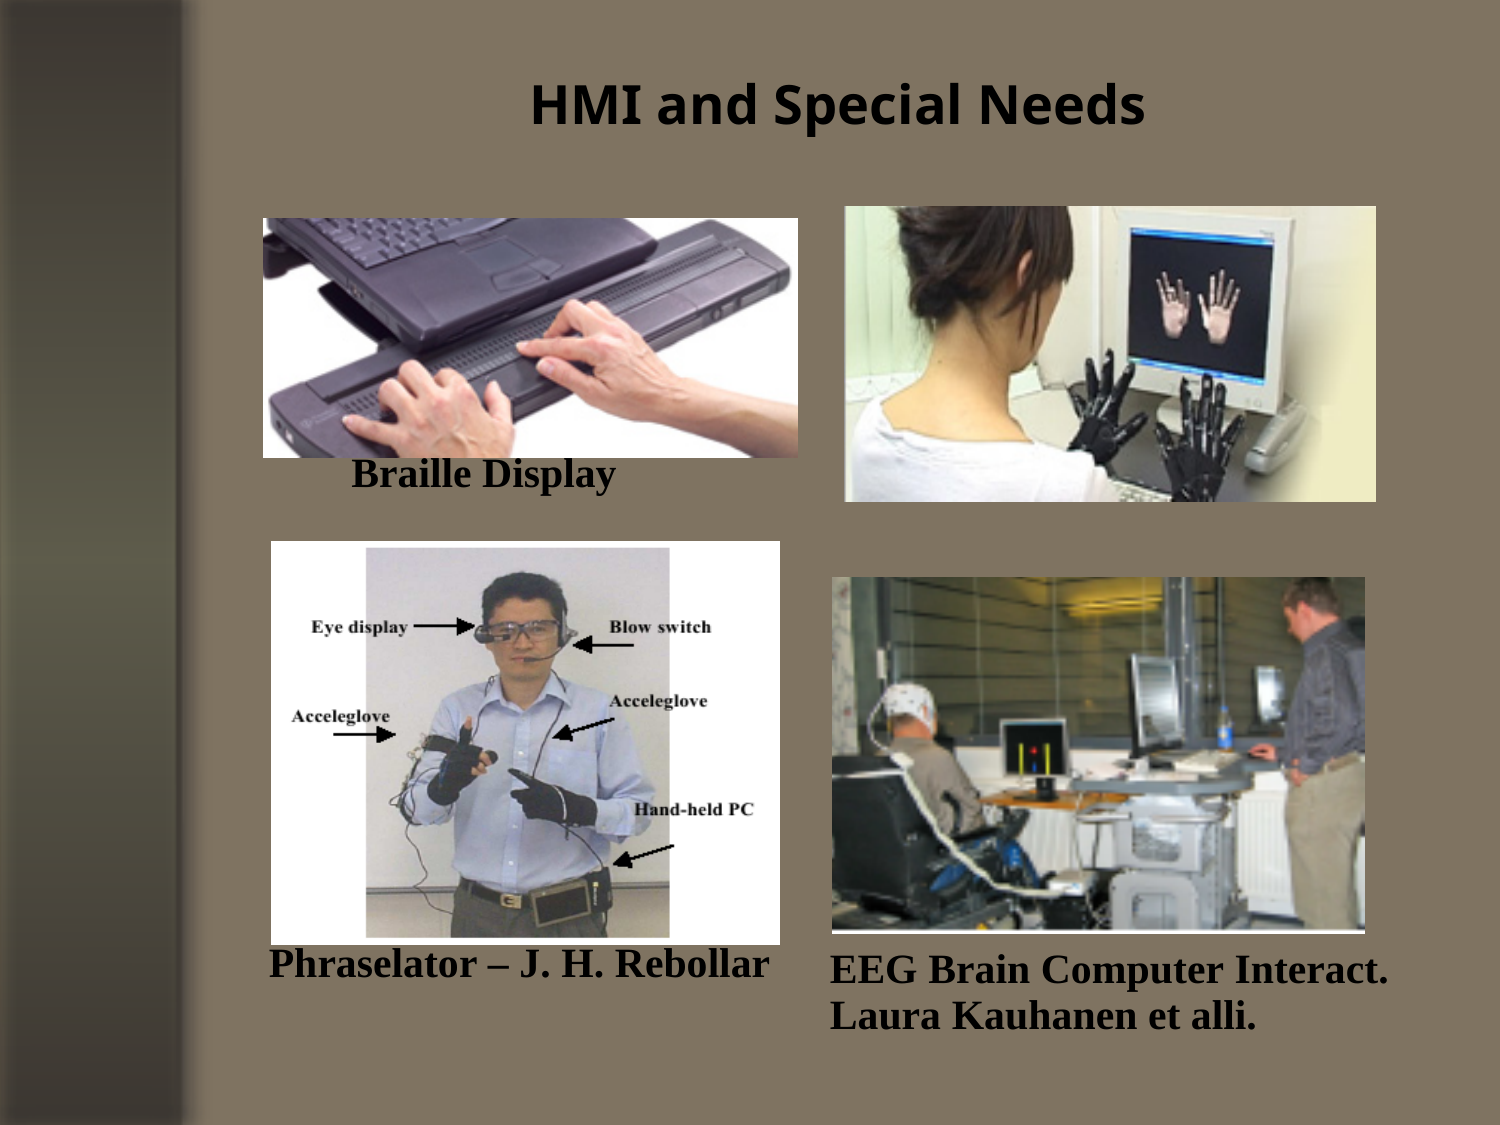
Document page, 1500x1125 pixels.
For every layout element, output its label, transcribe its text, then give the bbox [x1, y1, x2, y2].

title HMI and Special Needs [225, 9, 1451, 198]
picture [0, 0, 1500, 1125]
text_box EEG Brain Computer Interact. Laura Kauhanen et alli. [814, 938, 1436, 1080]
text_box Phraselator – J. H. Rebollar [253, 933, 875, 1011]
text_box Braille Display [336, 442, 632, 521]
